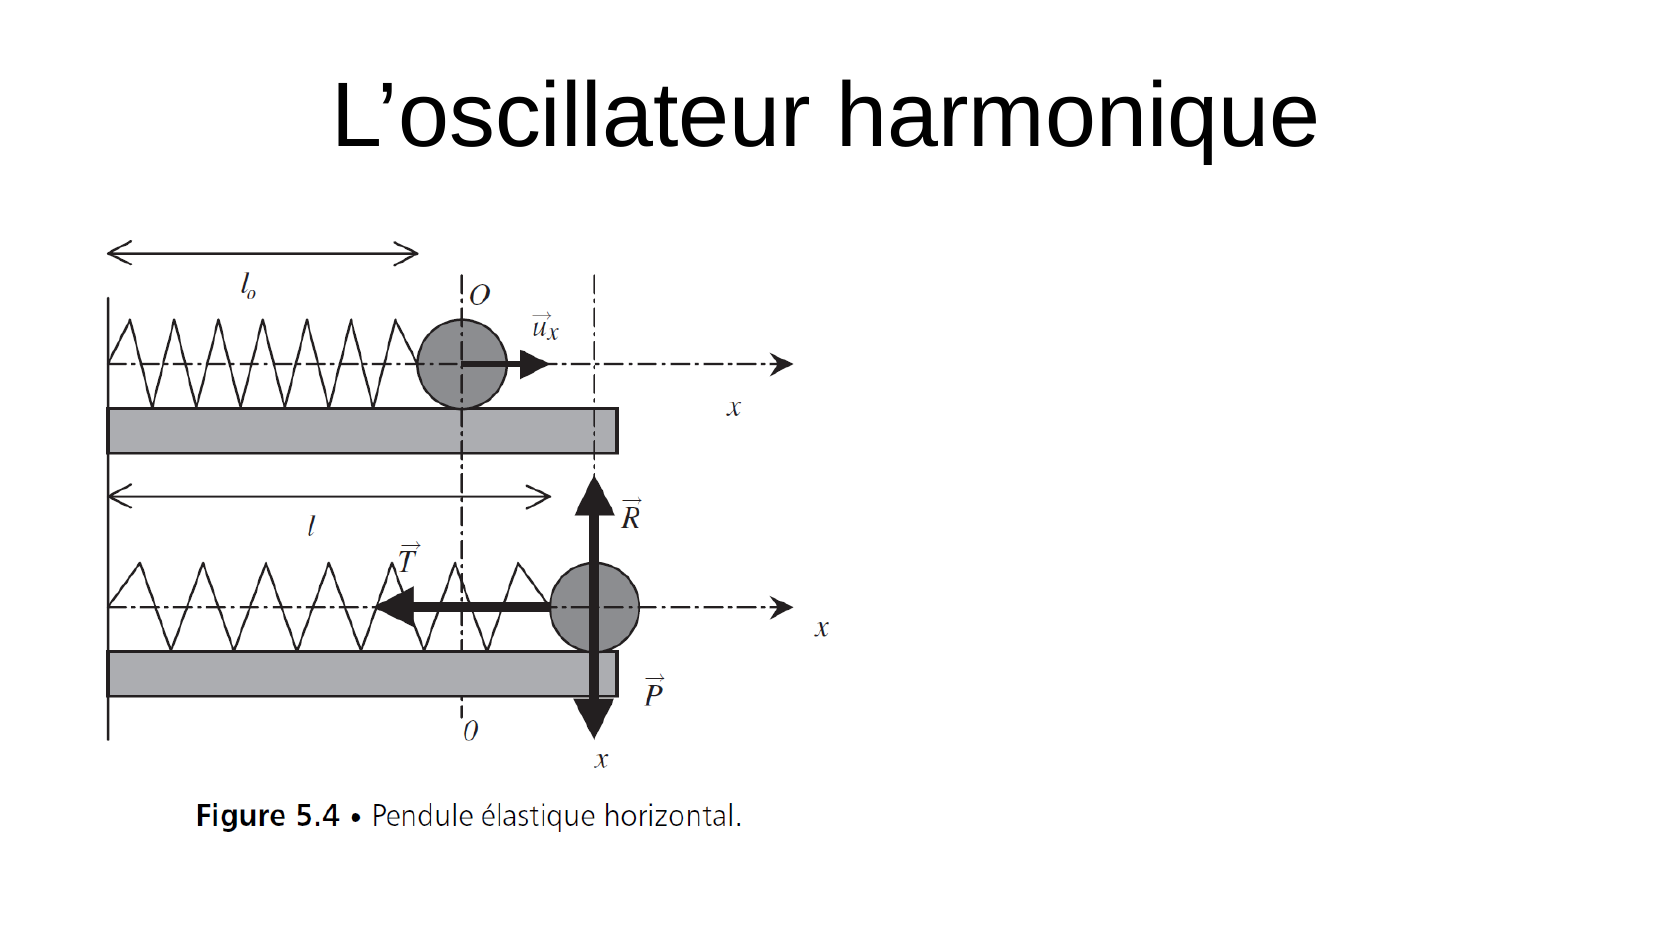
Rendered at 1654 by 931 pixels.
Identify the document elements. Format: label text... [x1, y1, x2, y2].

title L’oscillateur harmonique [82, 37, 1571, 193]
picture [59, 212, 863, 862]
